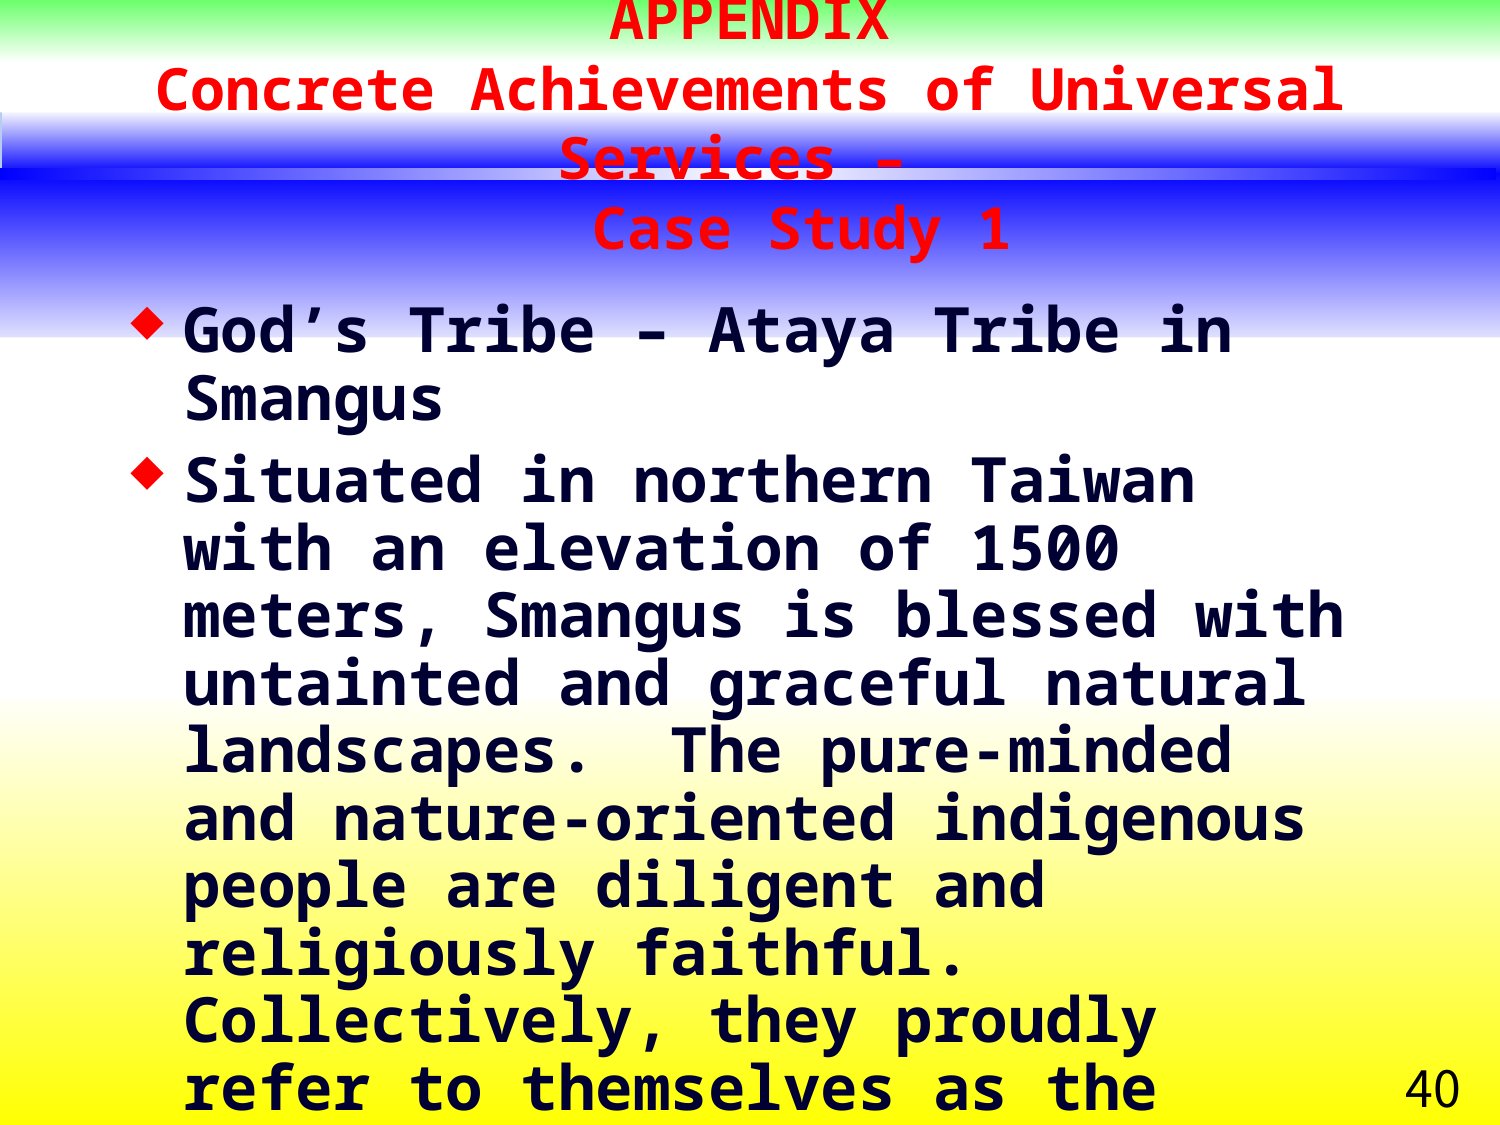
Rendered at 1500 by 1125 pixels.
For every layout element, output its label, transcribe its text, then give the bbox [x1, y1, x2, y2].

list God’s Tribe – Ataya Tribe in Smangus Situated in northern Taiwan with an elevation of 1500 meters, Smangus is blessed with untainted and graceful natural landscapes. The pure-minded and nature-oriented indigenous people are diligent and religiously faithful. Collectively, they proudly refer to themselves as the God’s Tribe [112, 290, 1388, 966]
title APPENDIX Concrete Achievements of Universal Services – Case Study 1 [0, 0, 1500, 244]
